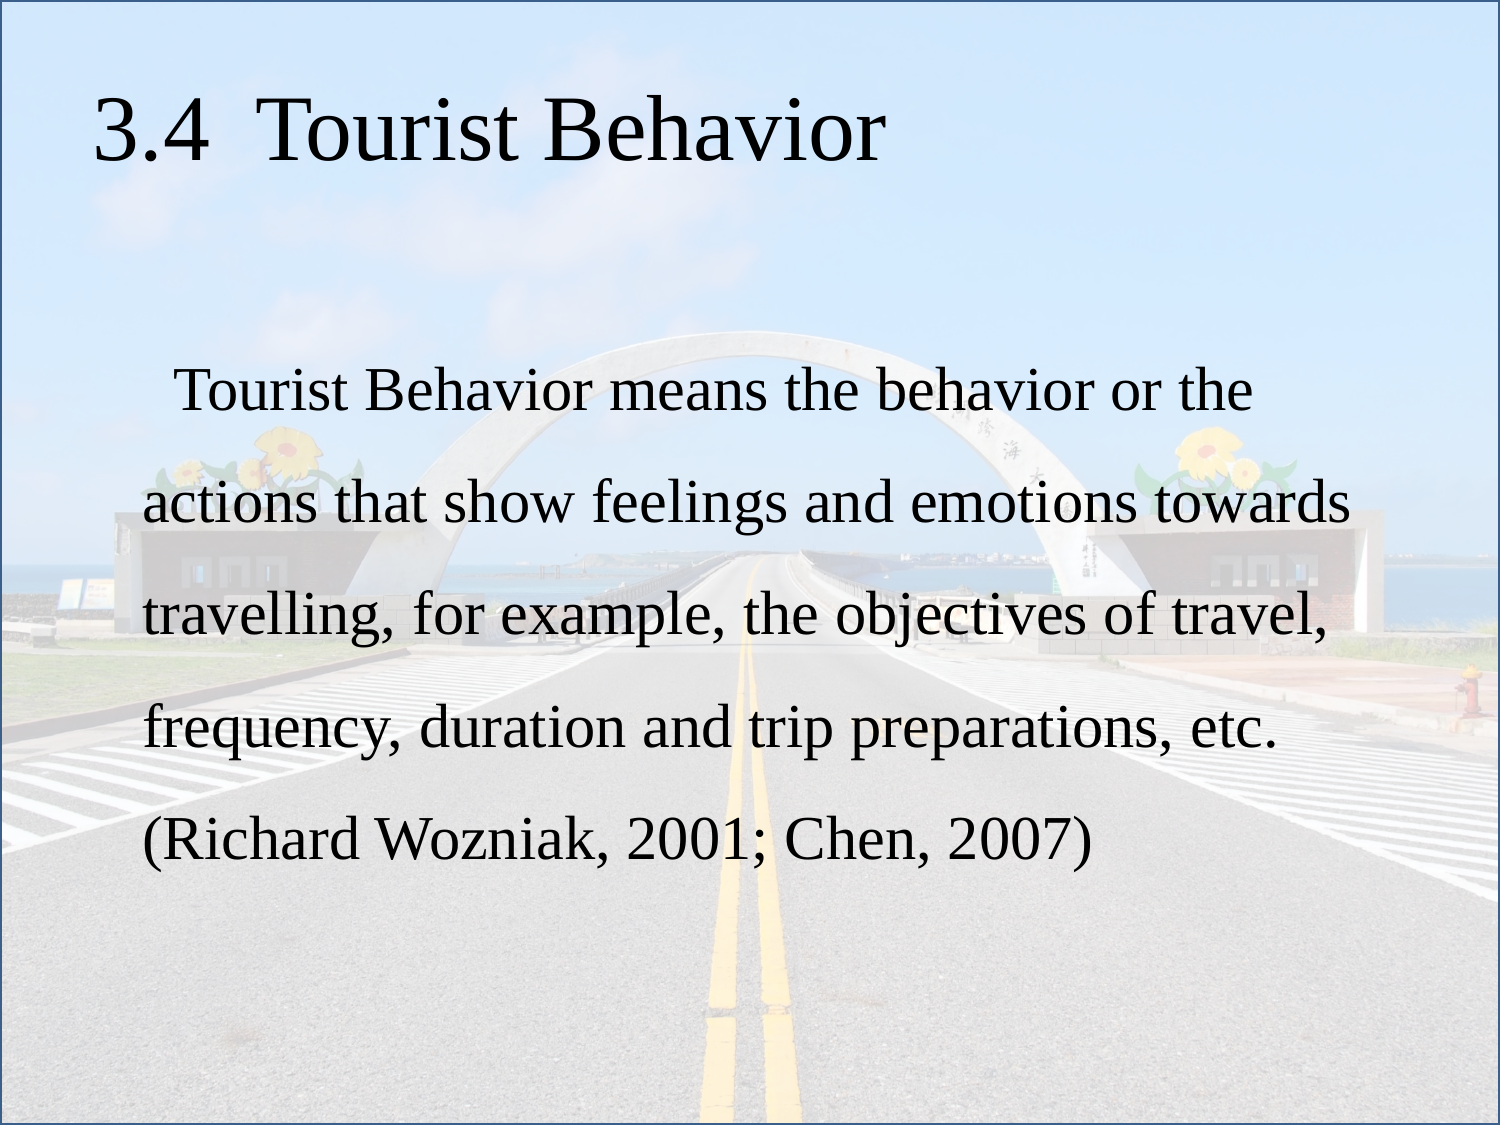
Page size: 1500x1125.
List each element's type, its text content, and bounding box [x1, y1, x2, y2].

text_box Tourist Behavior means the behavior or the actions that show feelings and emotions towards travelling, for example, the objectives of travel, frequency, duration and trip preparations, etc. (Richard Wozniak, 2001; Chen, 2007) [127, 302, 1373, 880]
title 3.4 Tourist Behavior [76, 42, 904, 204]
text_box [0, 0, 1500, 1125]
